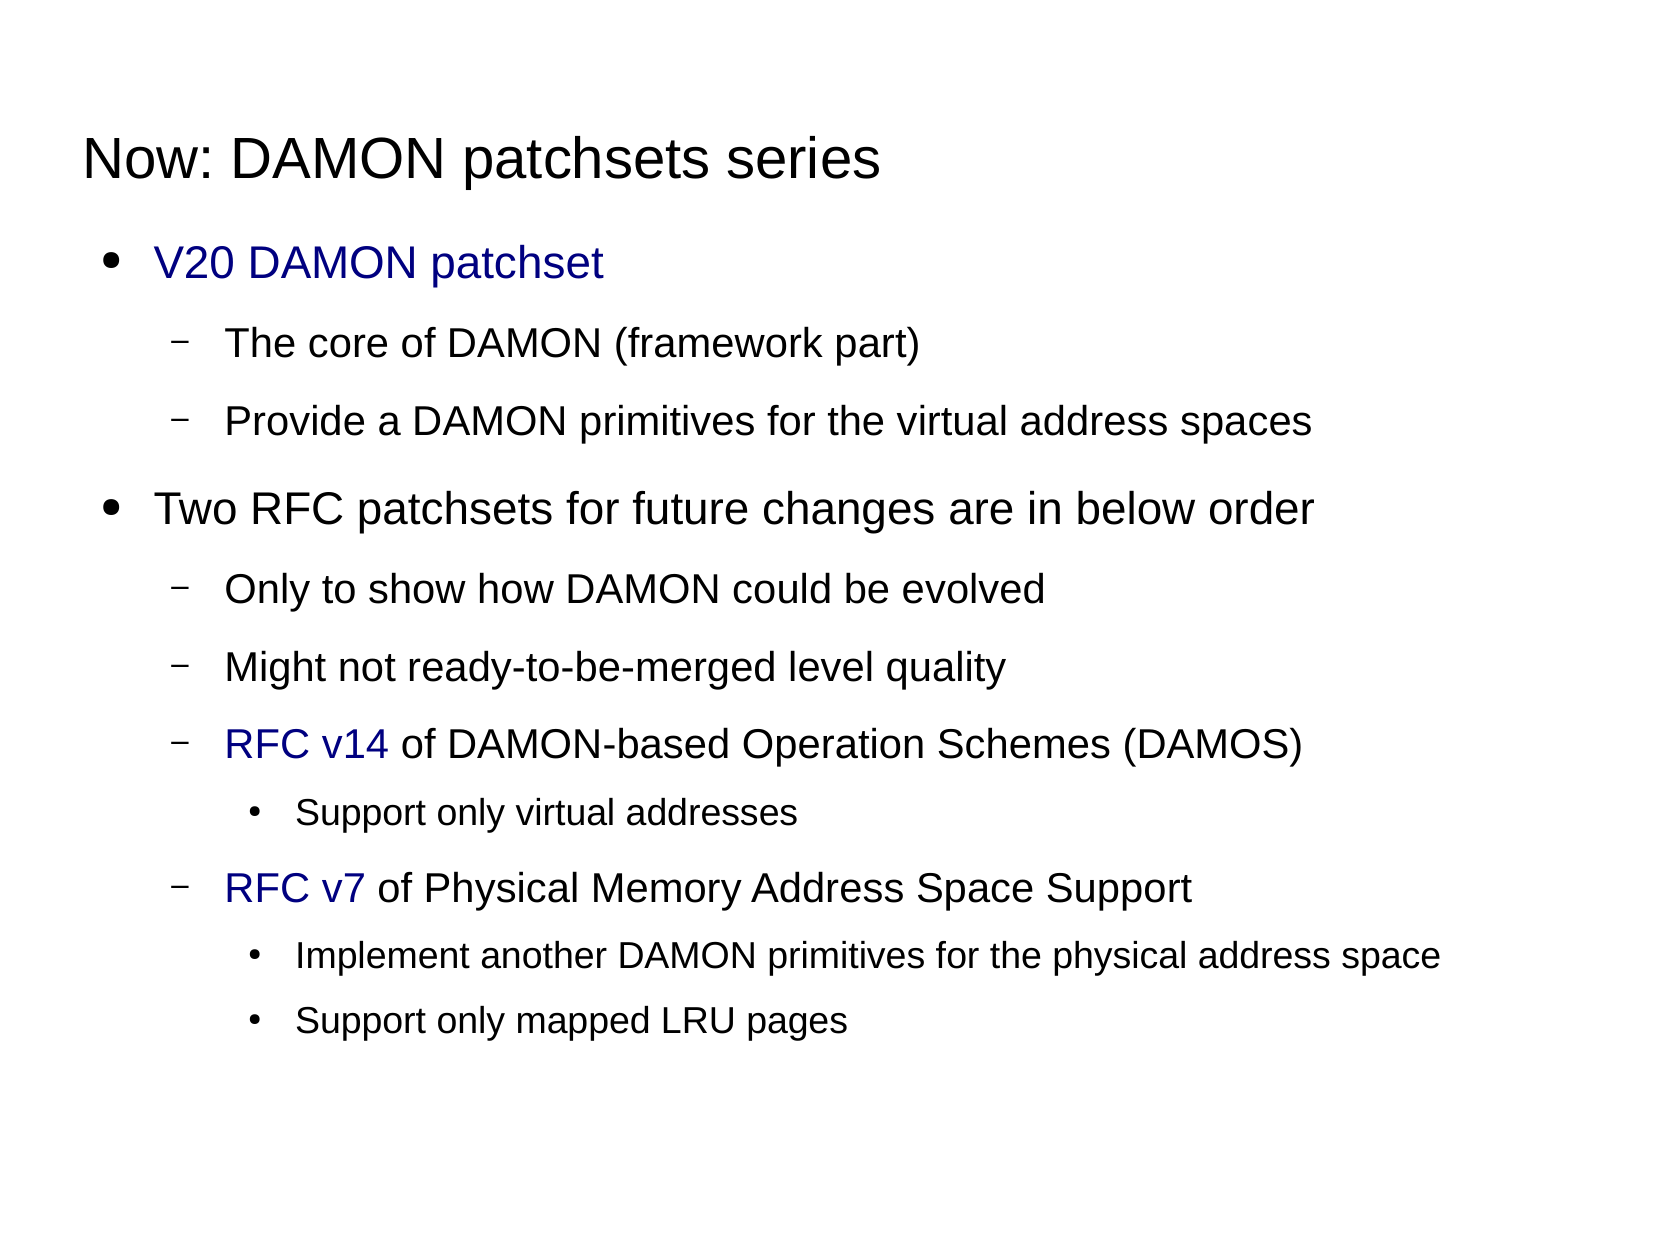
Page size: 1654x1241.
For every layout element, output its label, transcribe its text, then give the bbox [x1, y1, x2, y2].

title Now: DAMON patchsets series [82, 108, 1571, 210]
list V20 DAMON patchset The core of DAMON (framework part) Provide a DAMON primitives for the virtual address spaces Two RFC patchsets for future changes are in below order Only to show how DAMON could be evolved Might not ready-to-be-merged level quality RFC v14 of DAMON-based Operation Schemes (DAMOS) Support only virtual addresses RFC v7 of Physical Memory Address Space Support Implement another DAMON primitives for the physical address space Support only mapped LRU pages [82, 236, 1571, 1111]
